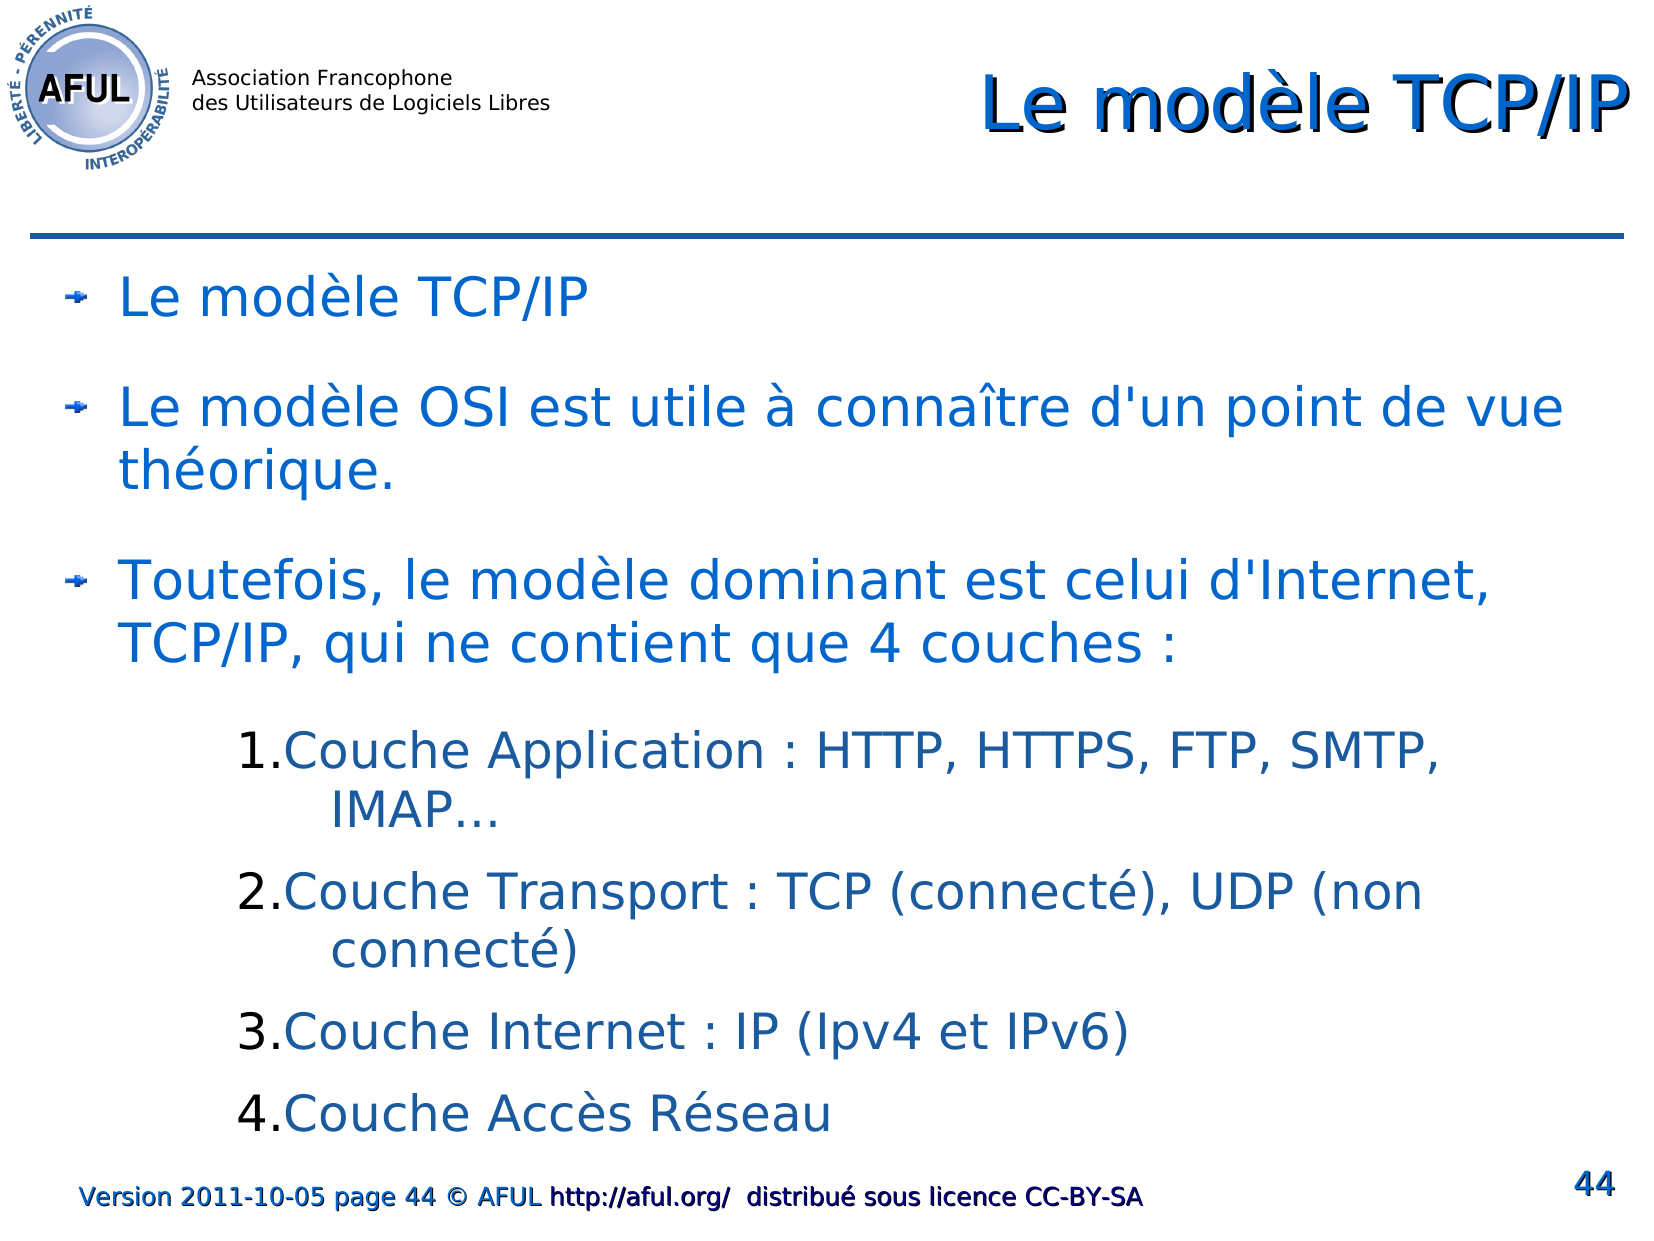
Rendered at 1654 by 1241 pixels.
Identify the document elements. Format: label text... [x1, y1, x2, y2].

title Le modèle TCP/IP [507, 0, 1630, 207]
picture [0, 0, 178, 178]
list Le modèle TCP/IP Le modèle OSI est utile à connaître d'un point de vue théorique. Toutefois, le modèle dominant est celui d'Internet, TCP/IP, qui ne contient que 4 couches : Couche Application : HTTP, HTTPS, FTP, SMTP, IMAP... Couche Transport : TCP (connecté), UDP (non connecté) Couche Internet : IP (Ipv4 et IPv6) Couche Accès Réseau [47, 265, 1595, 1230]
